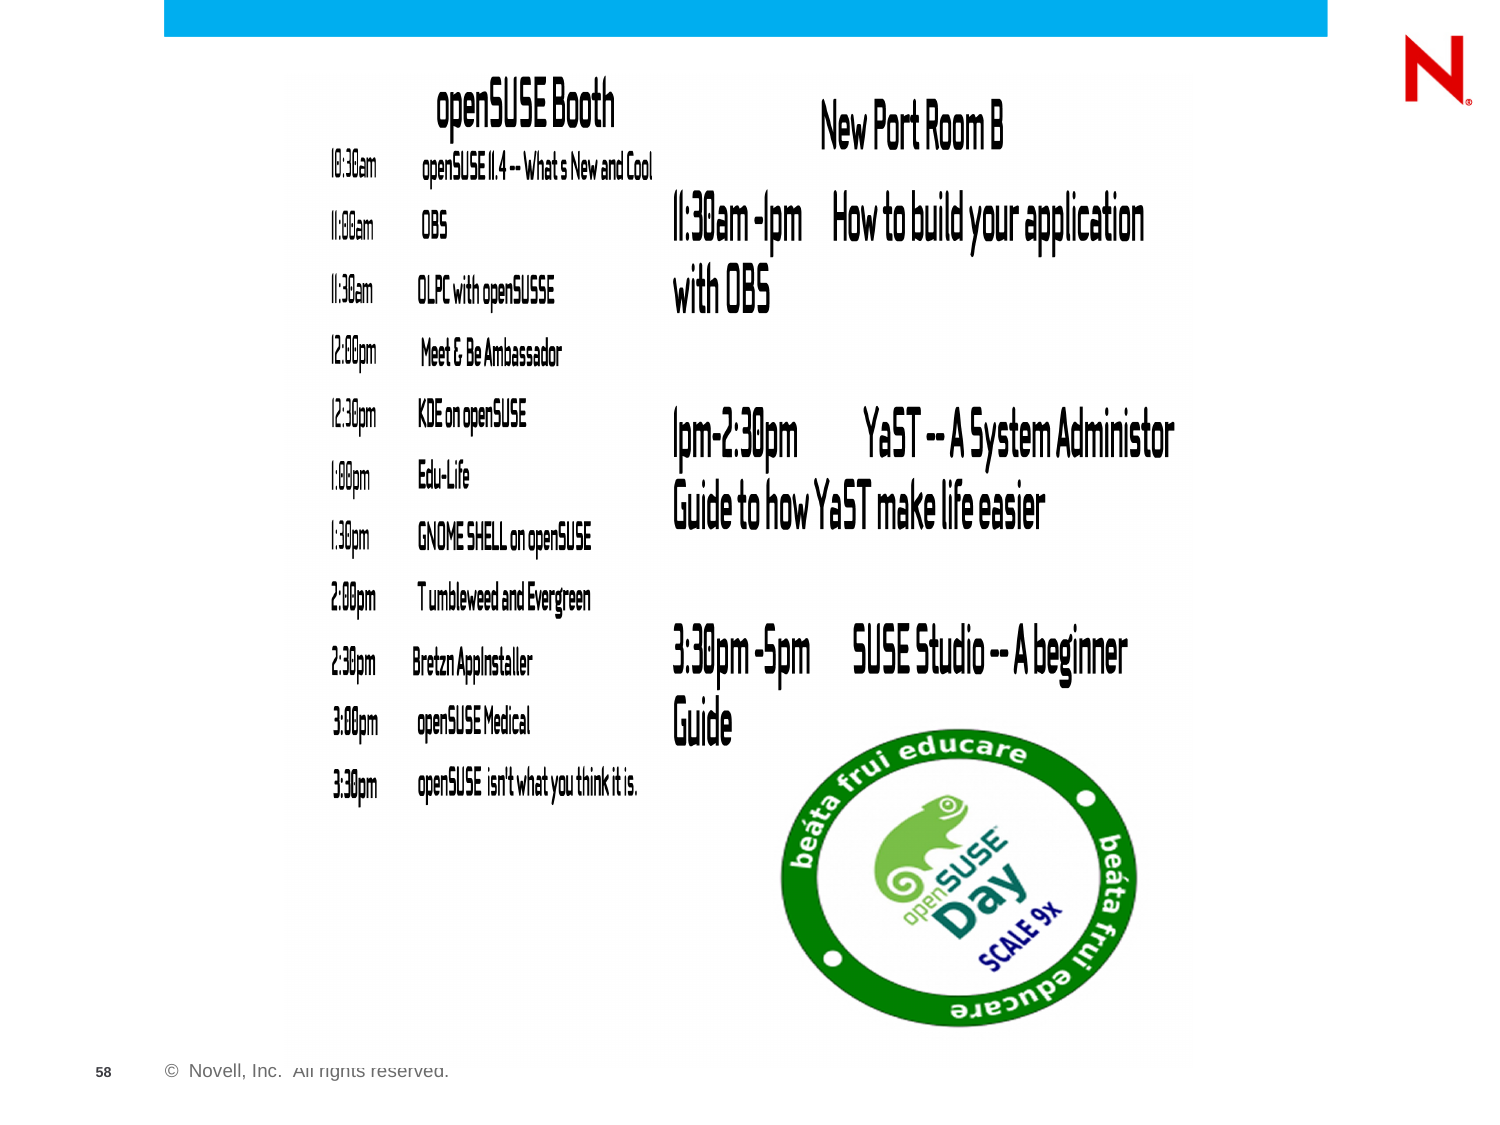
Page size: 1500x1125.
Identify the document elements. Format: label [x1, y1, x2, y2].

picture [284, 73, 1193, 1068]
picture [1403, 32, 1473, 107]
